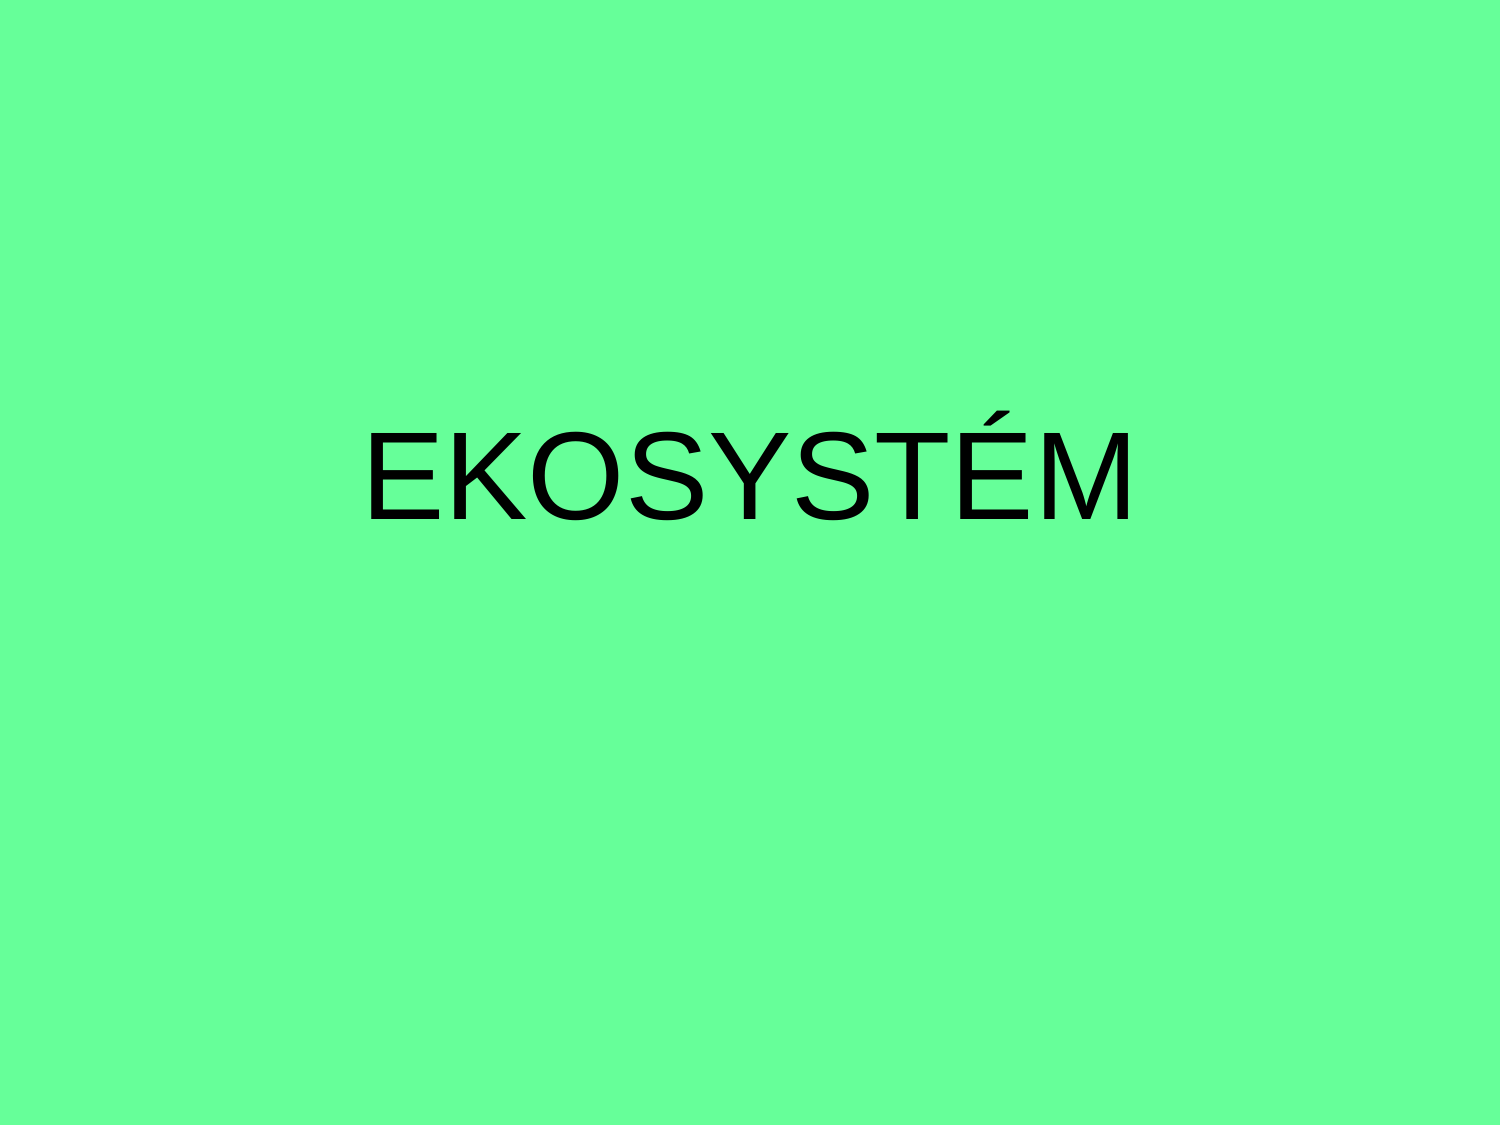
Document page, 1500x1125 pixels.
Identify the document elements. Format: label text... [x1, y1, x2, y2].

title EKOSYSTÉM [112, 349, 1388, 591]
